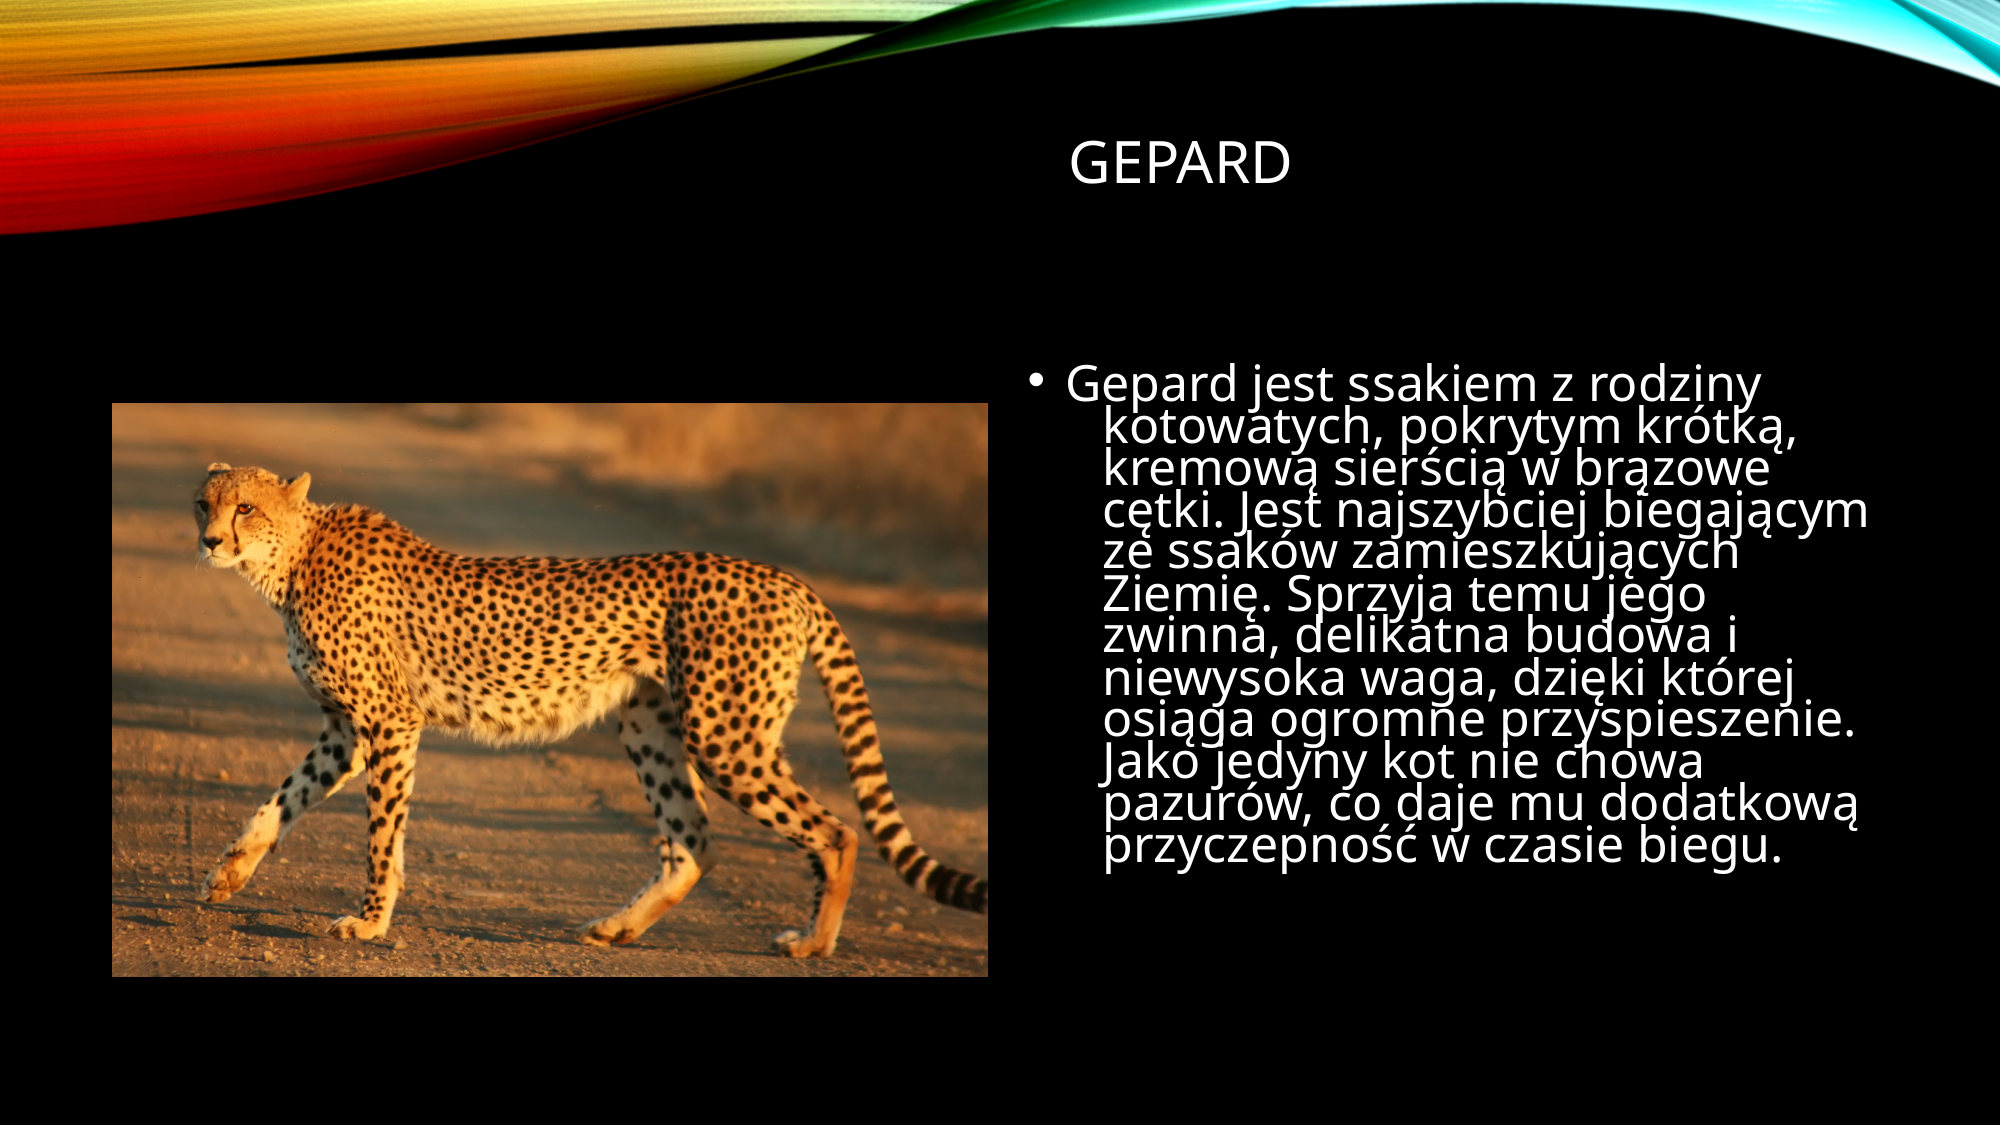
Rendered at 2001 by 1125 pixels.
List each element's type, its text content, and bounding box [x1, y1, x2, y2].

list Gepard jest ssakiem z rodziny kotowatych, pokrytym krótką, kremową sierścią w brązowe cętki. Jest najszybciej biegającym ze ssaków zamieszkujących Ziemię. Sprzyja temu jego zwinna, delikatna budowa i niewysoka waga, dzięki której osiąga ogromne przyspieszenie. Jako jedyny kot nie chowa pazurów, co daje mu dodatkową przyczepność w czasie biegu. [1012, 360, 1888, 1021]
title Gepard [474, 125, 1888, 338]
picture [112, 403, 988, 977]
